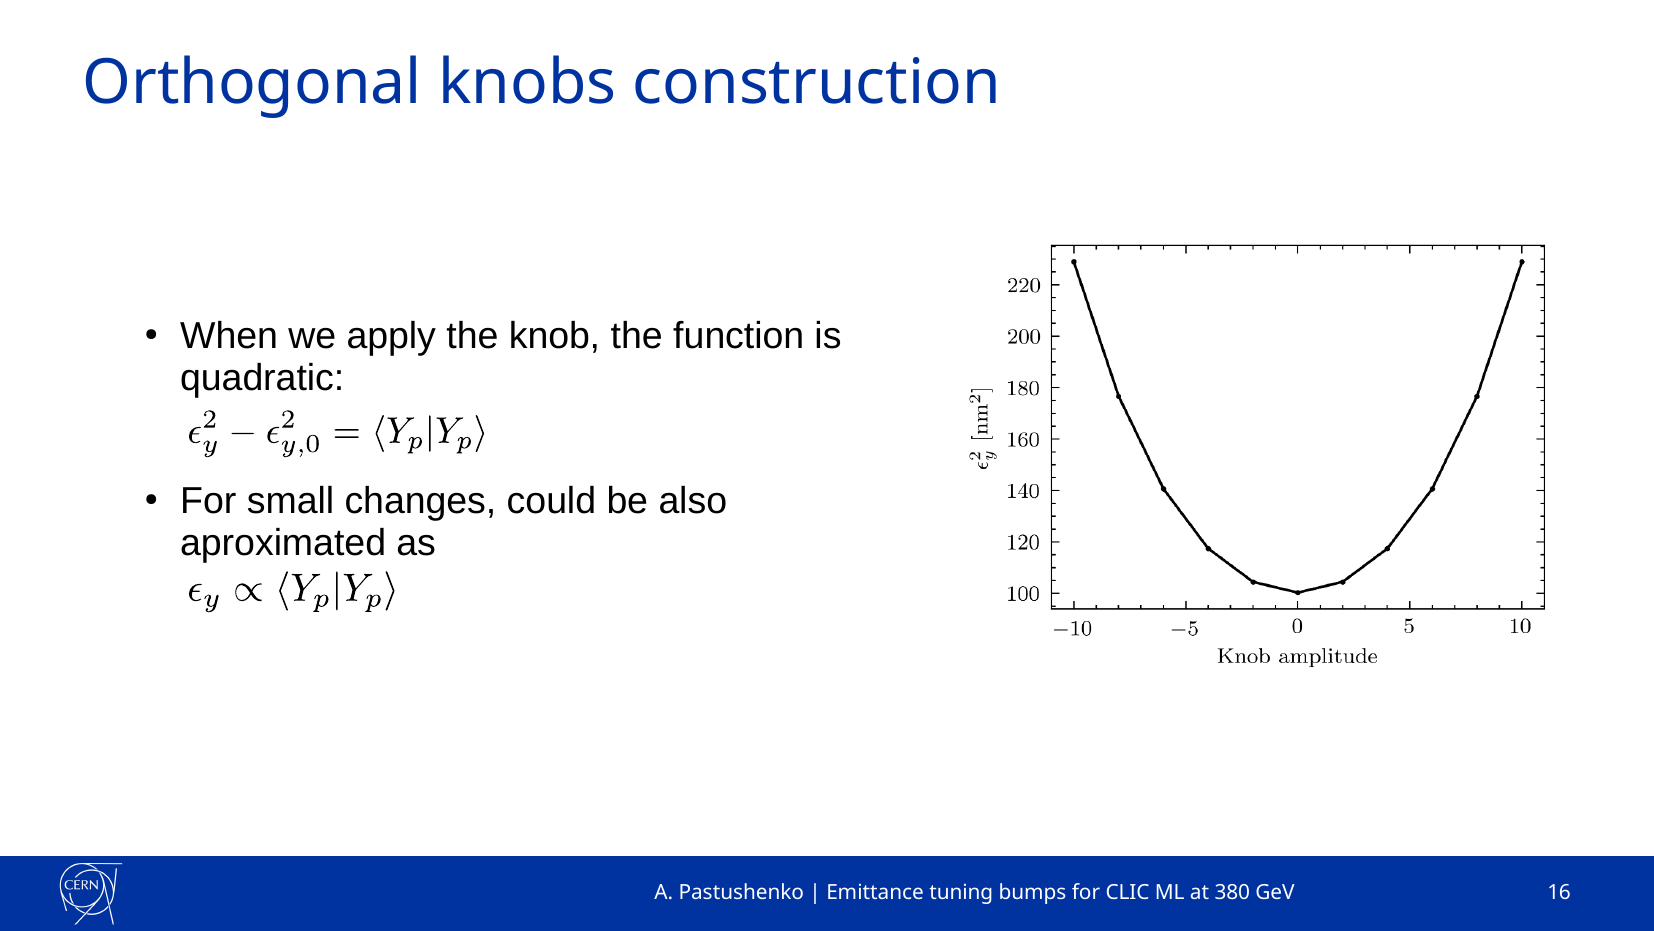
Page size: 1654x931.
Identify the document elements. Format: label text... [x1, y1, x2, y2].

picture [944, 236, 1557, 674]
text_box [188, 571, 395, 613]
text_box When we apply the knob, the function is quadratic: [129, 307, 898, 406]
picture [56, 859, 127, 928]
text_box For small changes, could be also aproximated as [129, 472, 863, 572]
text_box [188, 410, 485, 458]
title Orthogonal knobs construction [82, 37, 1571, 193]
